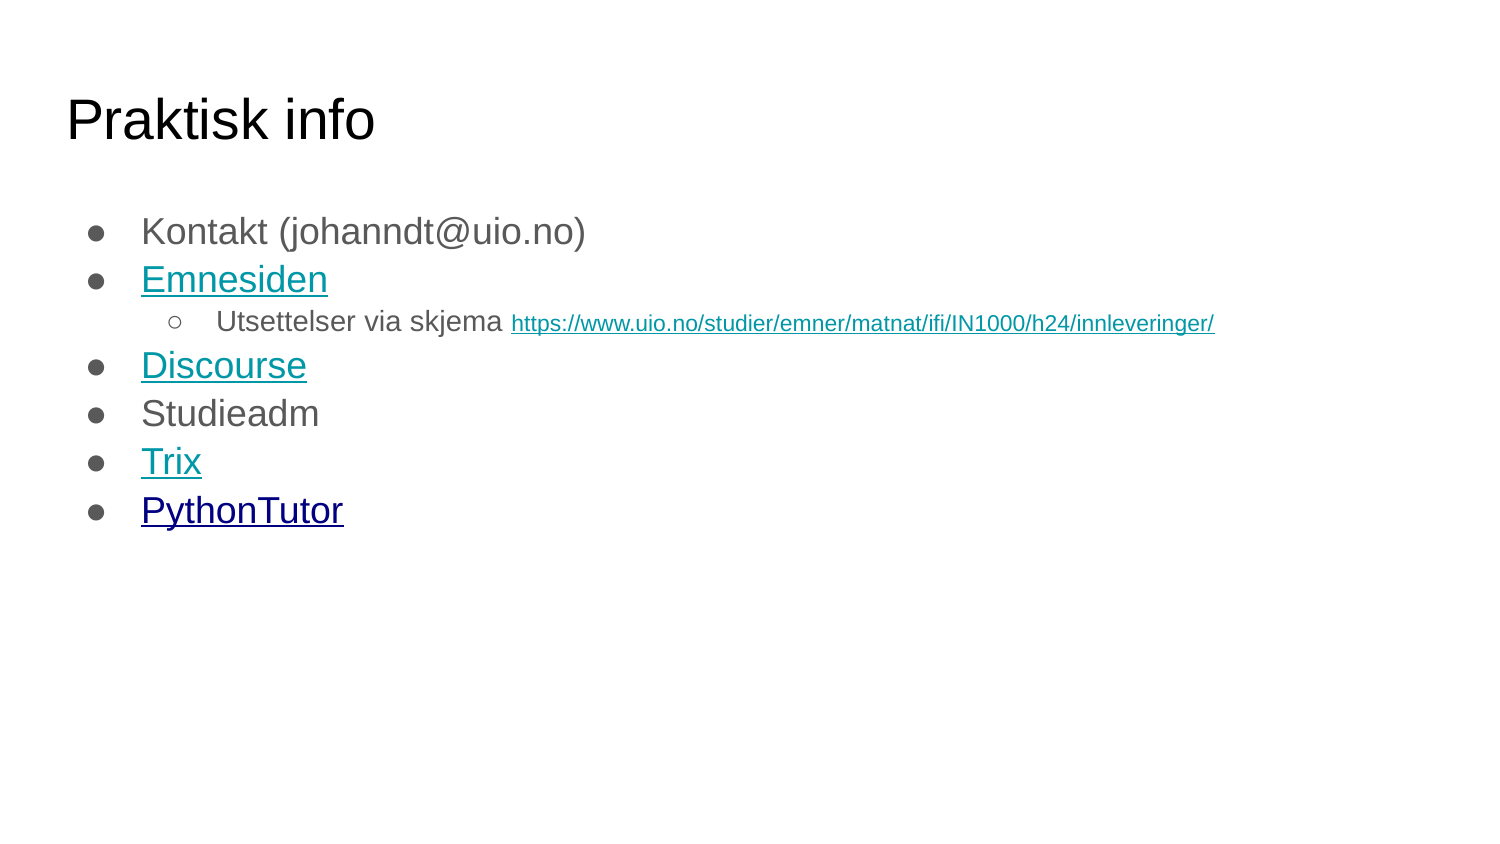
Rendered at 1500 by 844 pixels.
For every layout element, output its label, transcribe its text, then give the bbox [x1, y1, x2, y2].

list Kontakt (johanndt@uio.no) Emnesiden Utsettelser via skjema https://www.uio.no/studier/emner/matnat/ifi/IN1000/h24/innleveringer/ Discourse Studieadm Trix PythonTutor [51, 189, 1449, 750]
title Praktisk info [51, 72, 1449, 167]
